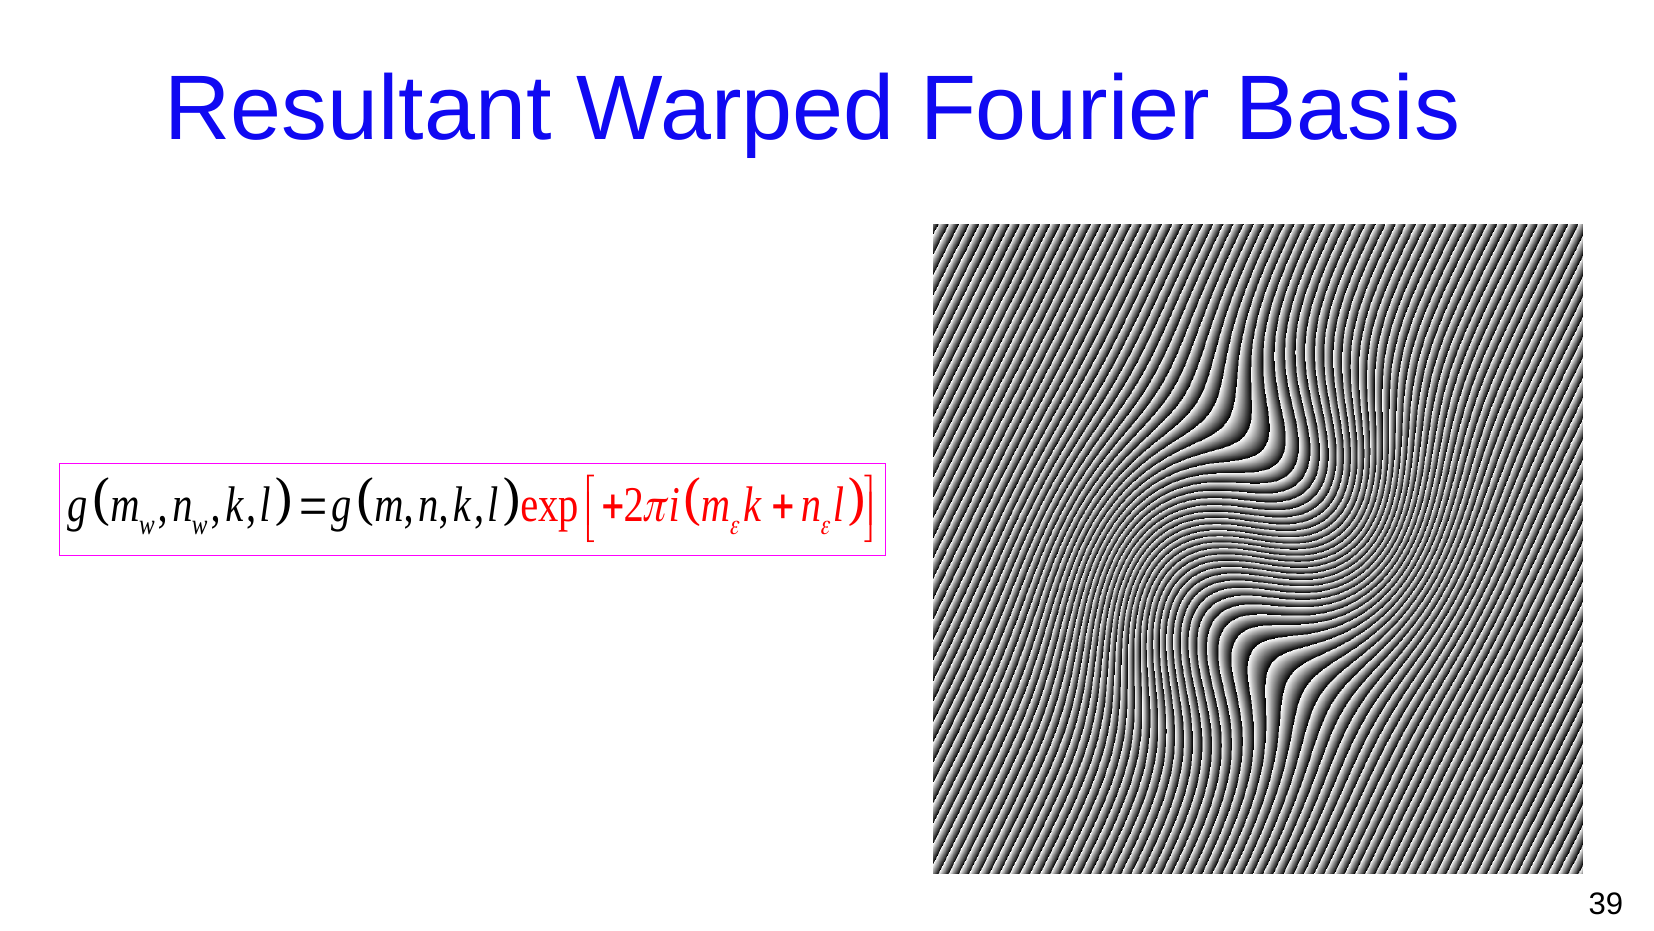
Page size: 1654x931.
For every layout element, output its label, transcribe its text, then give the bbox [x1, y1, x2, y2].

title Resultant Warped Fourier Basis [94, 40, 1583, 166]
text_box <number> [1251, 885, 1638, 919]
chart [59, 463, 886, 556]
picture [933, 224, 1583, 875]
